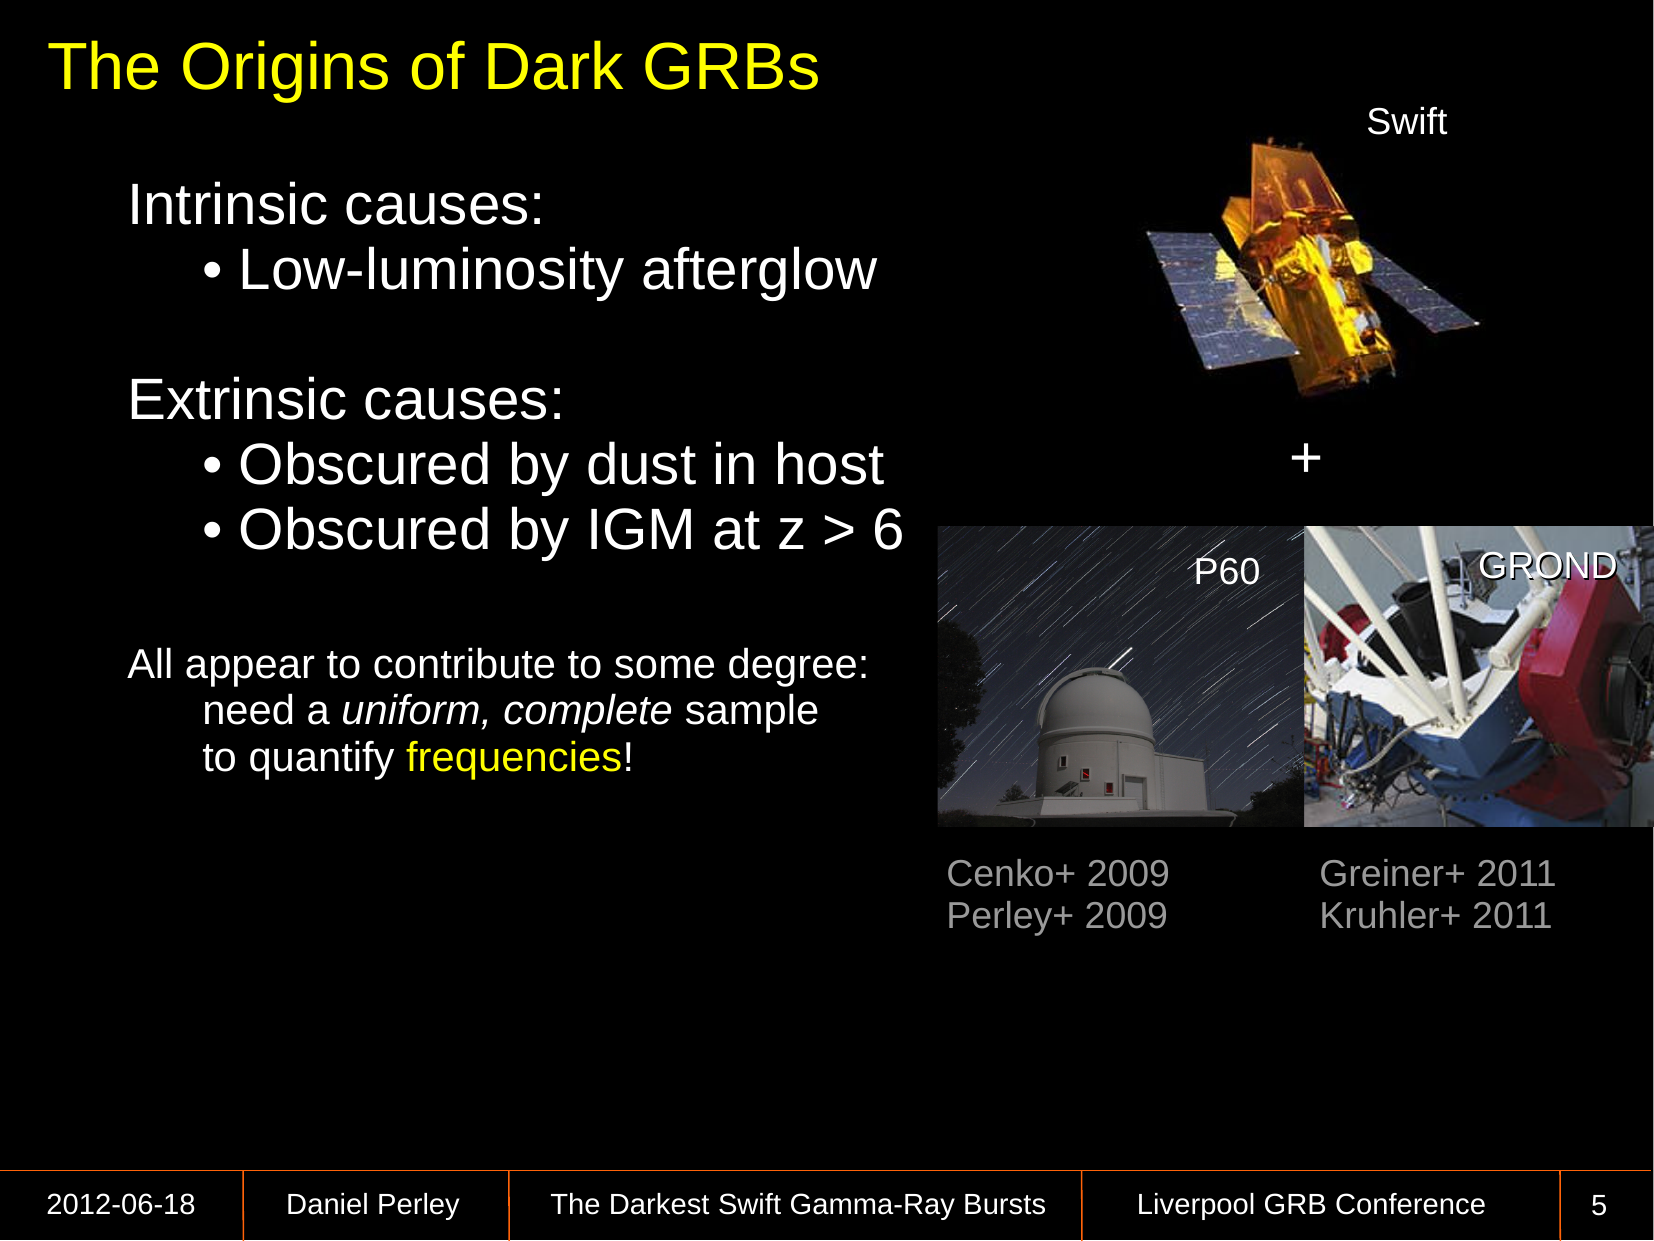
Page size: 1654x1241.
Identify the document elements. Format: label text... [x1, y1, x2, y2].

text_box Intrinsic causes: • Low-luminosity afterglow Extrinsic causes: • Obscured by dust in host • Obscured by IGM at z > 6 [112, 163, 1201, 699]
title The Origins of Dark GRBs [47, 25, 1564, 107]
text_box GROND [1462, 537, 1633, 595]
text_box P60 [1162, 543, 1276, 601]
text_box Swift [1312, 93, 1463, 151]
text_box All appear to contribute to some degree: need a uniform, complete sample to quantify frequencies! [112, 633, 901, 788]
picture [937, 526, 1654, 827]
picture [1125, 112, 1501, 451]
text_box Cenko+ 2009 Perley+ 2009 [931, 844, 1270, 944]
text_box + [1275, 416, 1351, 497]
text_box Greiner+ 2011 Kruhler+ 2011 [1304, 844, 1654, 944]
